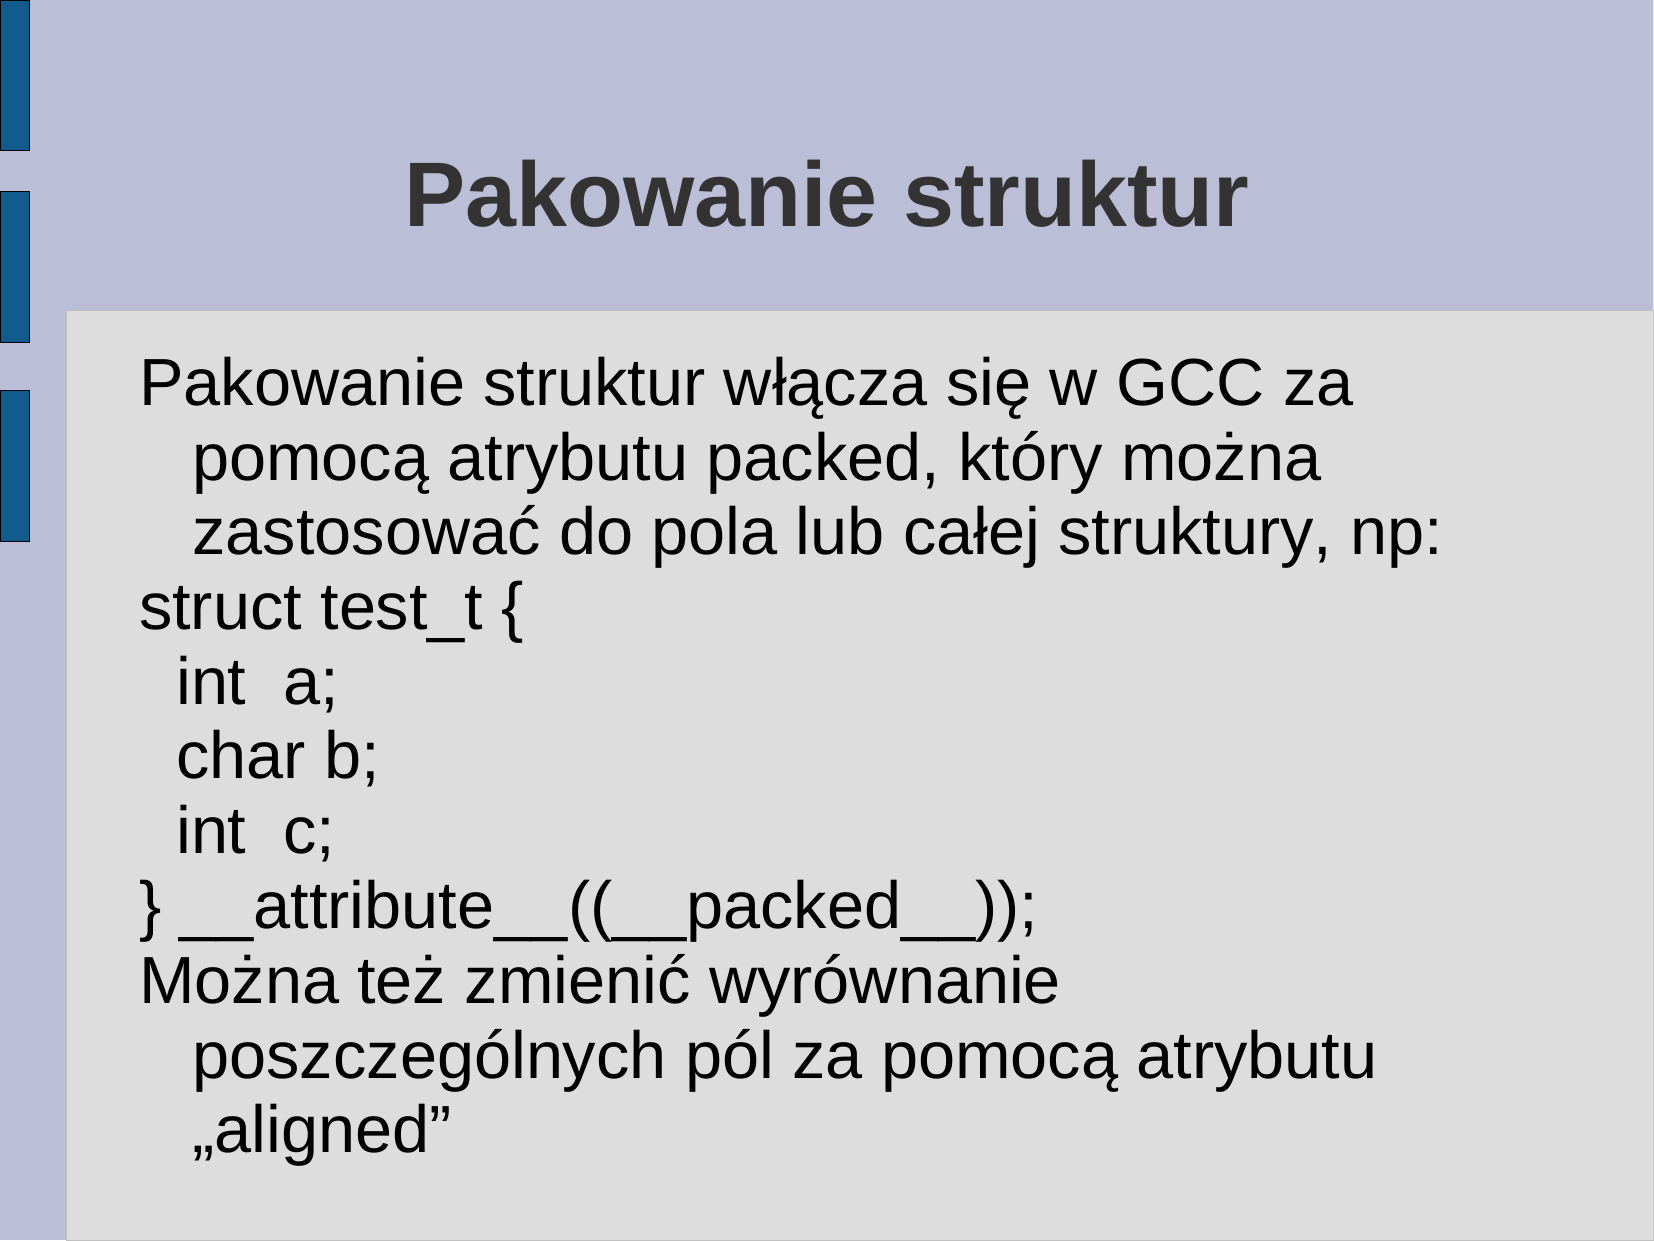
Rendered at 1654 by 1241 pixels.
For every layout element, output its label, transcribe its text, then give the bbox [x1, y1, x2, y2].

list Pakowanie struktur włącza się w GCC za pomocą atrybutu packed, który można zastosować do pola lub całej struktury, np: struct test_t { int a; char b; int c; } __attribute__((__packed__)); Można też zmienić wyrównanie poszczególnych pól za pomocą atrybutu „aligned” [121, 344, 1534, 1178]
title Pakowanie struktur [121, 91, 1534, 299]
